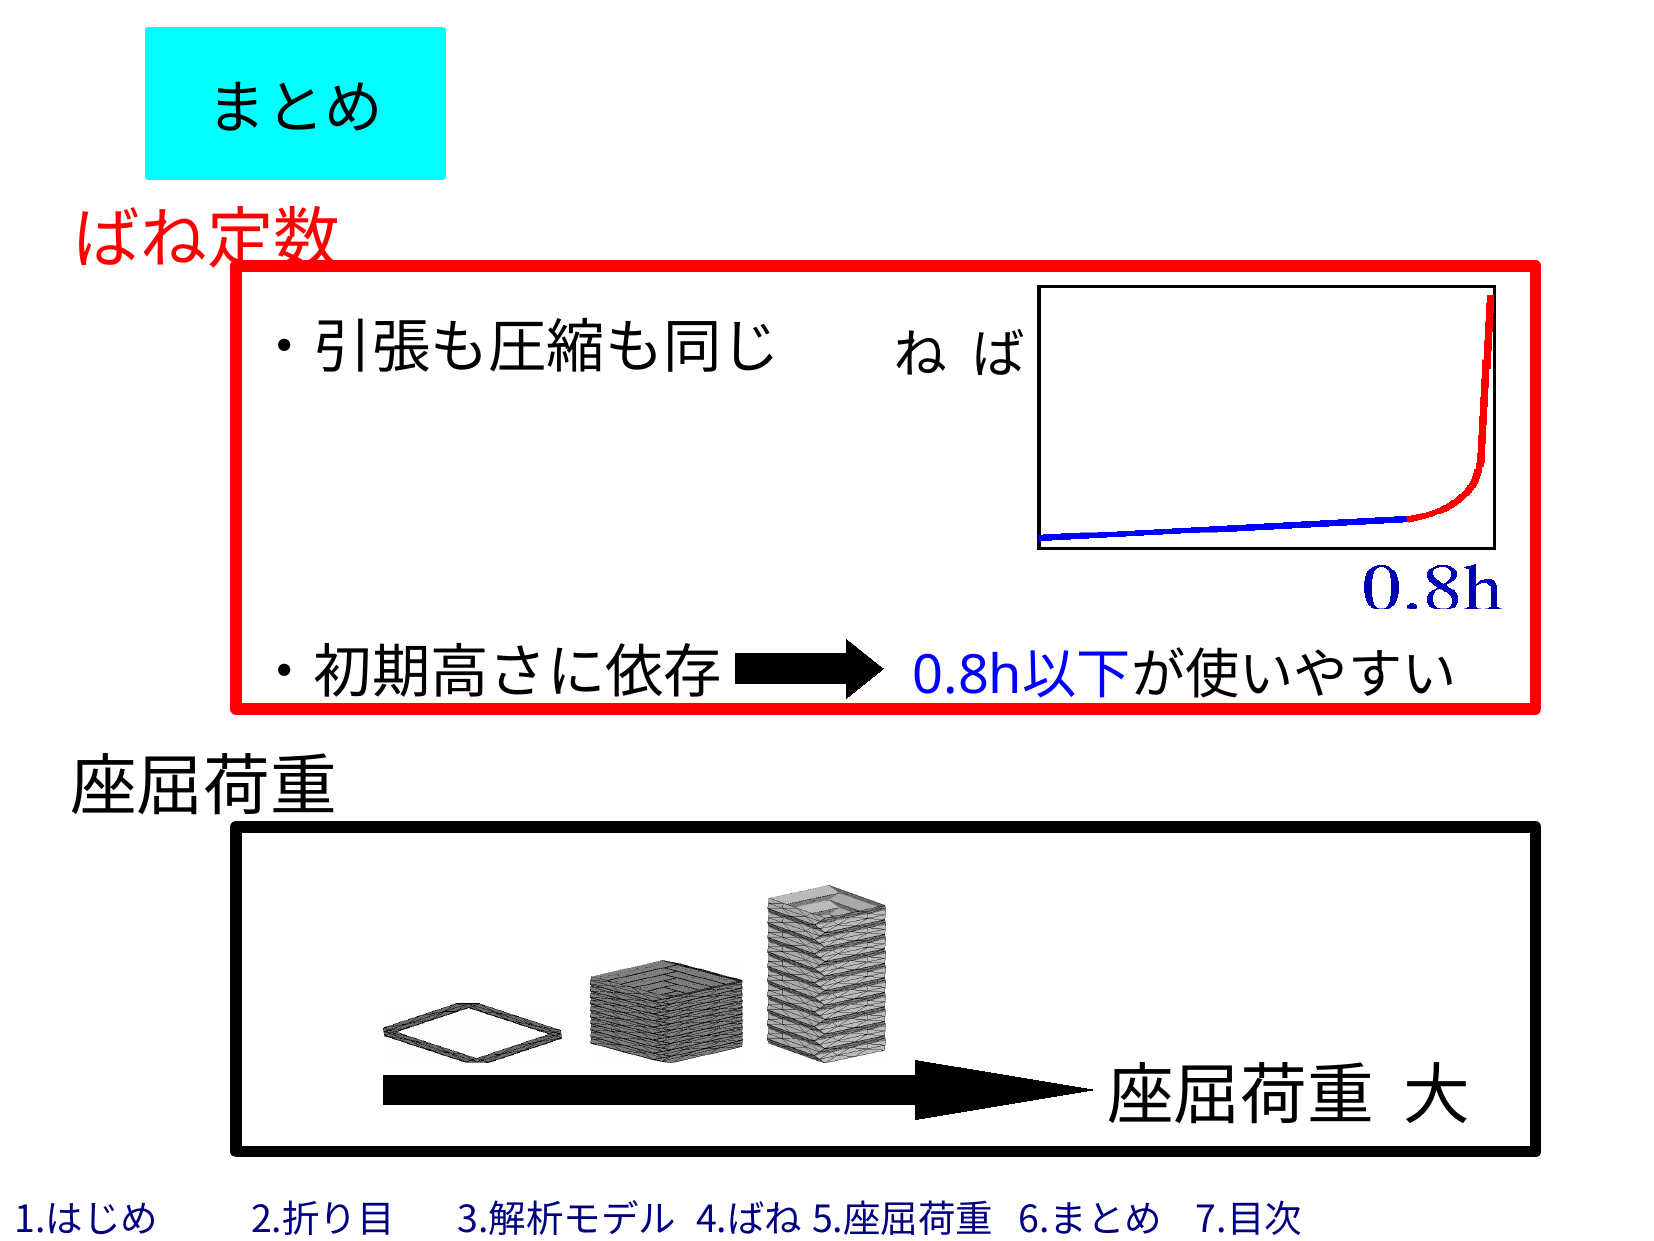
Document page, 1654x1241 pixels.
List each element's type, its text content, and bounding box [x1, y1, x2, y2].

text_box 座屈荷重 [55, 724, 355, 827]
text_box 4.ばね [681, 1181, 797, 1241]
text_box 0.8h以下が使いやすい [897, 622, 1477, 703]
text_box ・初期高さに依存 [242, 617, 739, 703]
text_box [383, 1060, 1092, 1120]
text_box [735, 639, 884, 699]
text_box 3.解析モデル [442, 1181, 681, 1241]
text_box 2.折り目 [236, 1181, 432, 1241]
text_box 6.まとめ [1003, 1181, 1181, 1241]
text_box 7.目次 [1181, 1181, 1327, 1241]
text_box ばね定数 [59, 177, 356, 280]
text_box 1.はじめ [0, 1181, 196, 1241]
text_box 5.座屈荷重 [797, 1181, 1003, 1241]
text_box ばね定数 [242, 272, 356, 280]
picture [767, 885, 886, 1063]
text_box ・引張も圧縮も同じ [242, 292, 798, 384]
text_box ばね [944, 311, 1033, 443]
picture [590, 960, 743, 1063]
picture [1033, 283, 1506, 609]
text_box まとめ [147, 29, 443, 178]
text_box 座屈荷重 大 [1092, 1033, 1507, 1136]
picture [383, 1003, 562, 1063]
